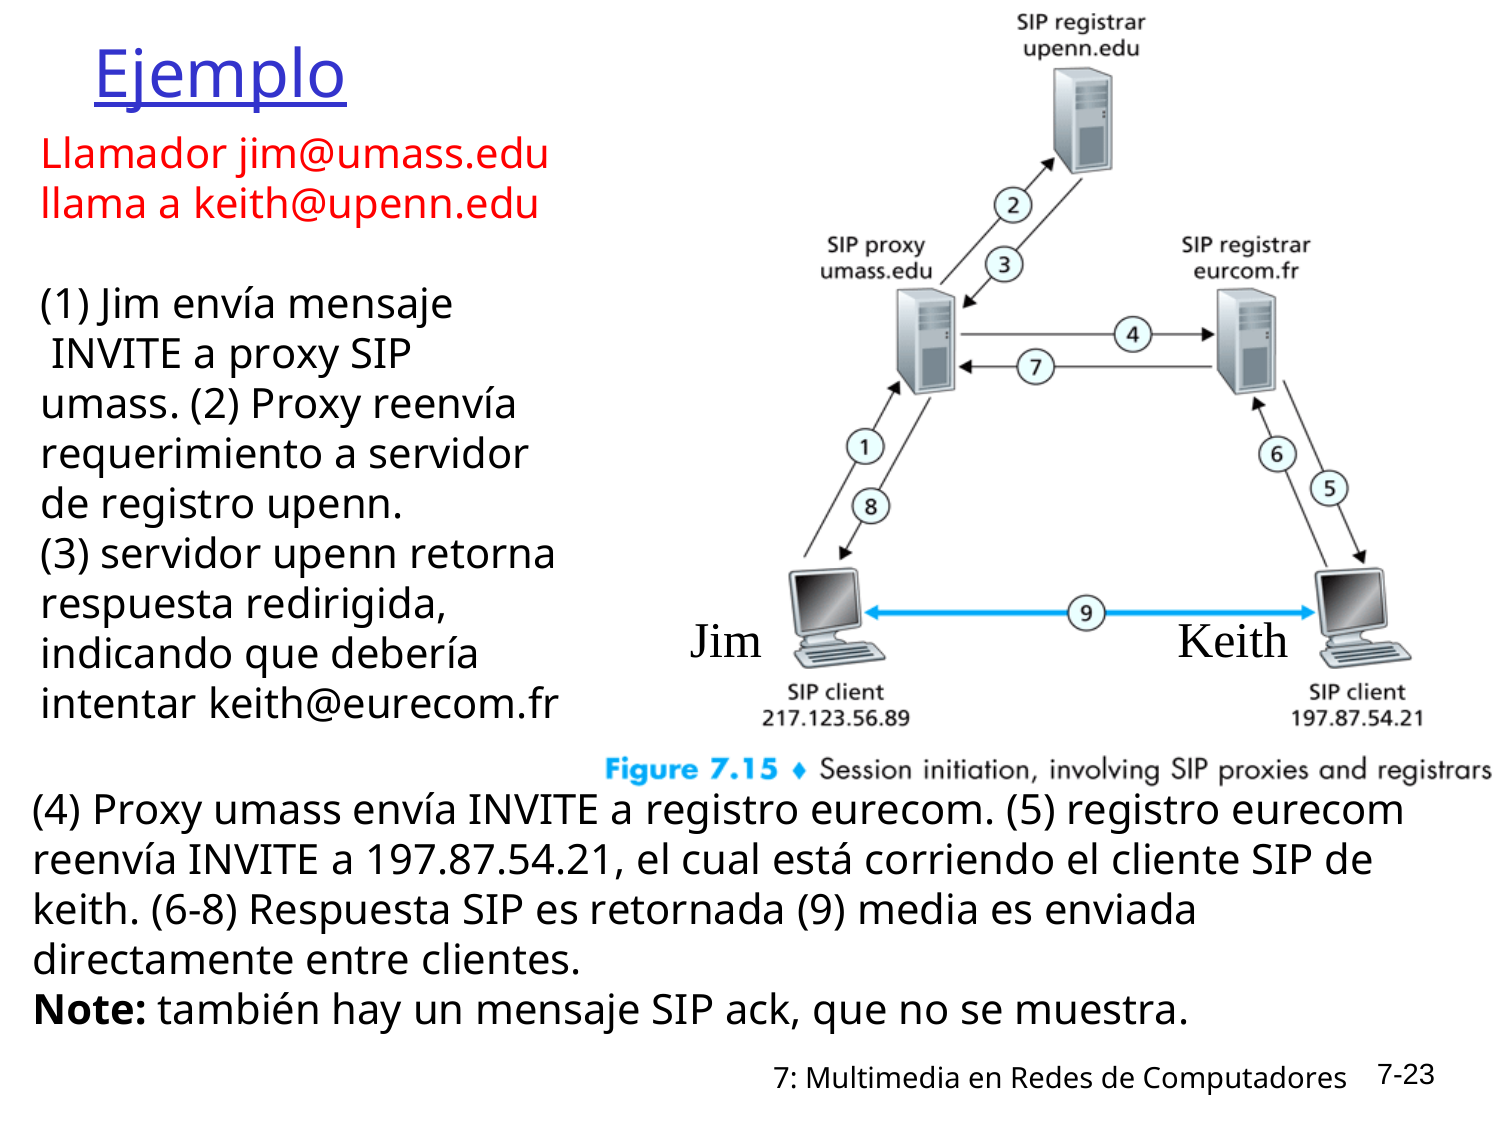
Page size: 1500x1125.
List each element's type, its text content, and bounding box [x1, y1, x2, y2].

text_box Jim [675, 600, 788, 675]
text_box Llamador jim@umass.edu llama a keith@upenn.edu (1) Jim envía mensaje INVITE a proxy SIP umass. (2) Proxy reenvía requerimiento a servidor de registro upenn. (3) servidor upenn retorna respuesta redirigida, indicando que debería intentar keith@eurecom.fr [25, 118, 577, 735]
title Ejemplo [79, 0, 1355, 143]
picture [600, 13, 1495, 788]
text_box (4) Proxy umass envía INVITE a registro eurecom. (5) registro eurecom reenvía INVITE a 197.87.54.21, el cual está corriendo el cliente SIP de keith. (6-8) Respuesta SIP es retornada (9) media es enviada directamente entre clientes. Note: también hay un mensaje SIP ack, que no se muestra. [17, 774, 1474, 1041]
text_box Keith [1162, 600, 1313, 676]
